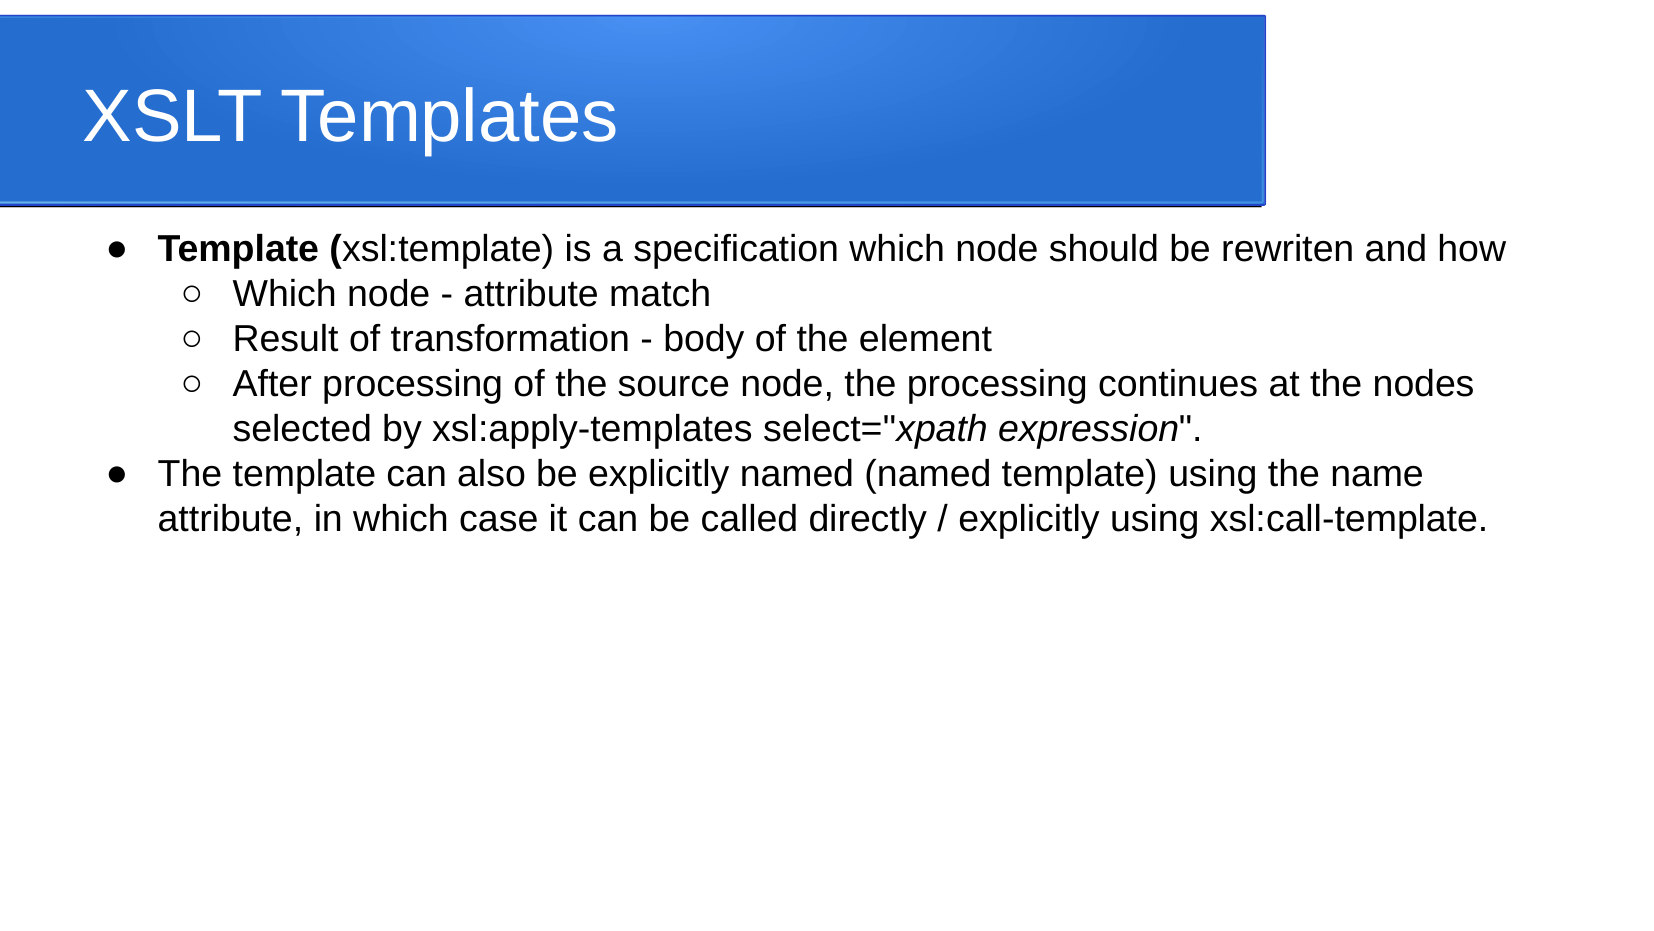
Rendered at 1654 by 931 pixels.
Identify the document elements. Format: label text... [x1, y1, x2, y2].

title XSLT Templates [82, 35, 1235, 189]
list Template (xsl:template) is a specification which node should be rewriten and how Which node - attribute match Result of transformation - body of the element After processing of the source node, the processing continues at the nodes selected by xsl:apply-templates select="xpath expression". The template can also be explicitly named (named template) using the name attribute, in which case it can be called directly / explicitly using xsl:call-template. [82, 224, 1571, 764]
picture [0, 13, 1269, 211]
